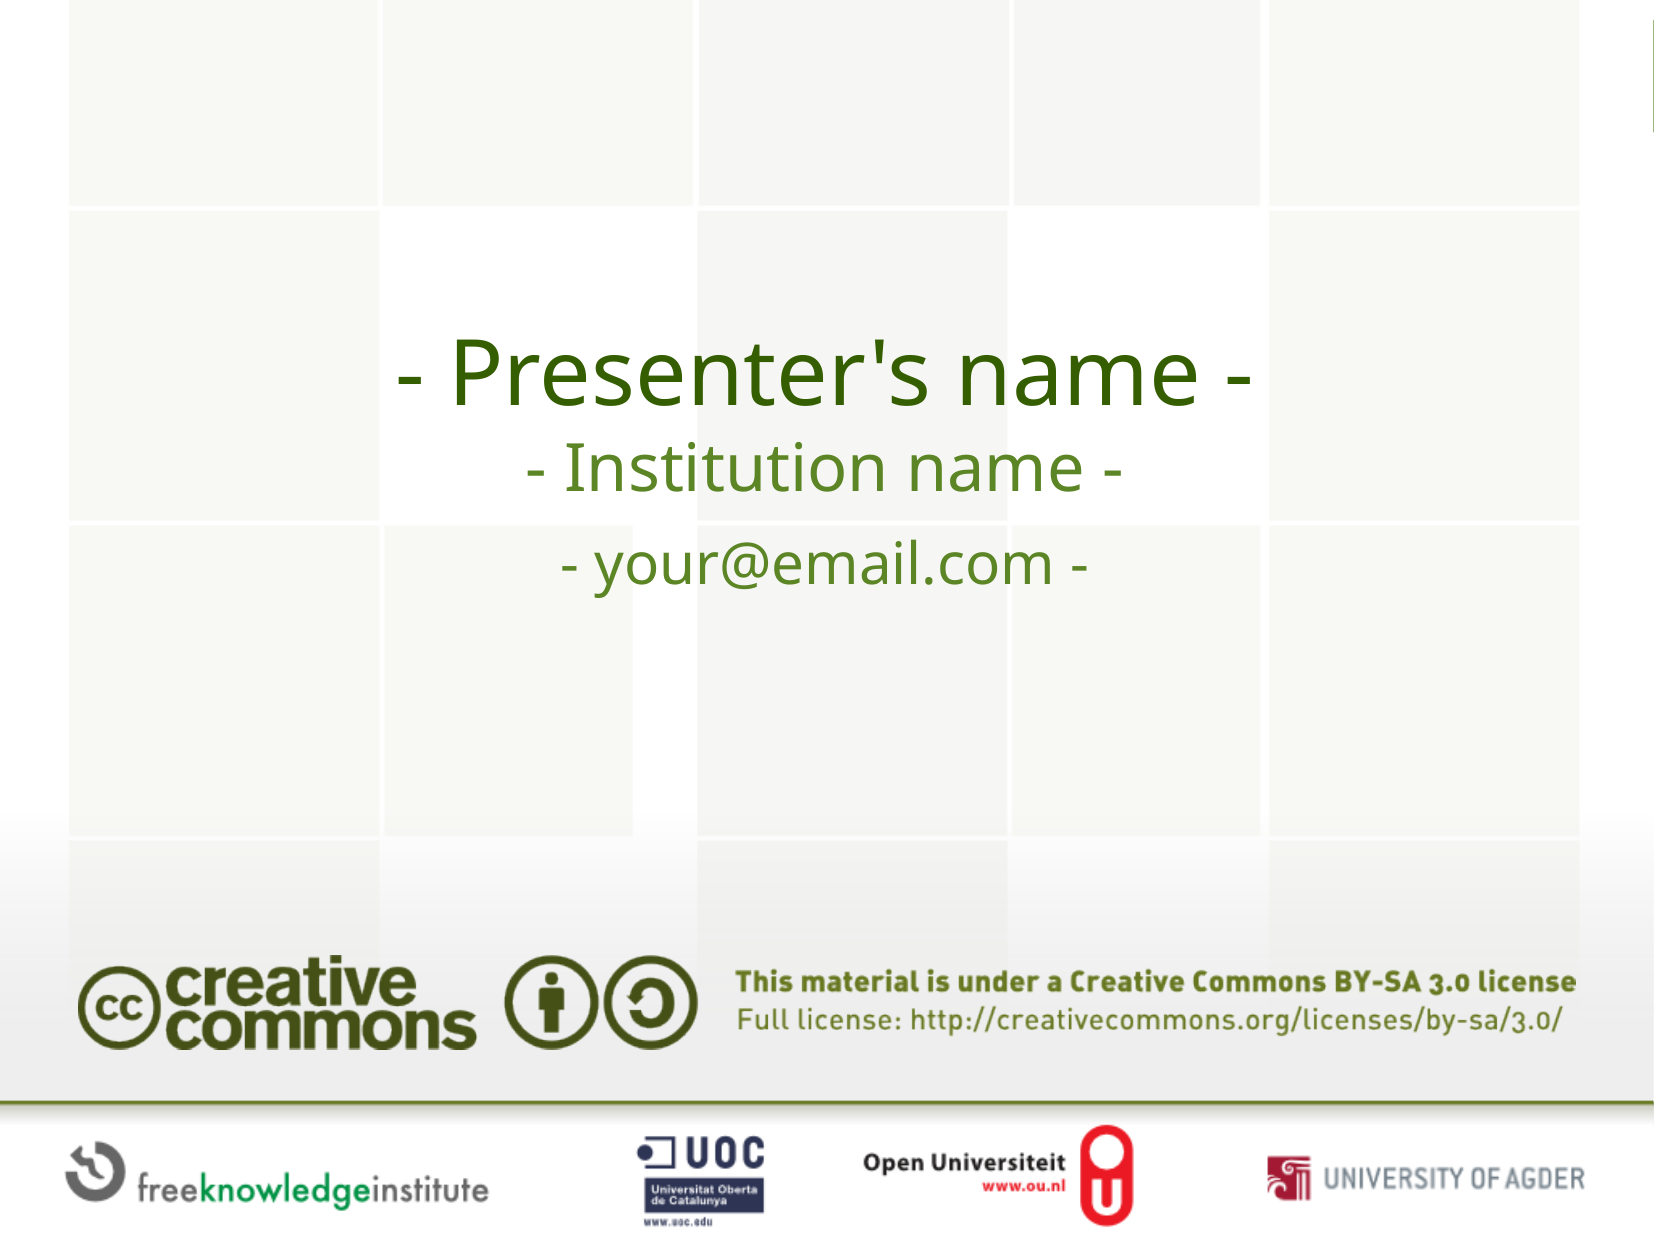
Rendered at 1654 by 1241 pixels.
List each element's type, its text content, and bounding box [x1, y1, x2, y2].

text_box - Presenter's name - [75, 300, 1576, 412]
text_box - Institution name - [75, 412, 1576, 506]
text_box - your@email.com - [75, 514, 1576, 598]
picture [0, 0, 1654, 1241]
